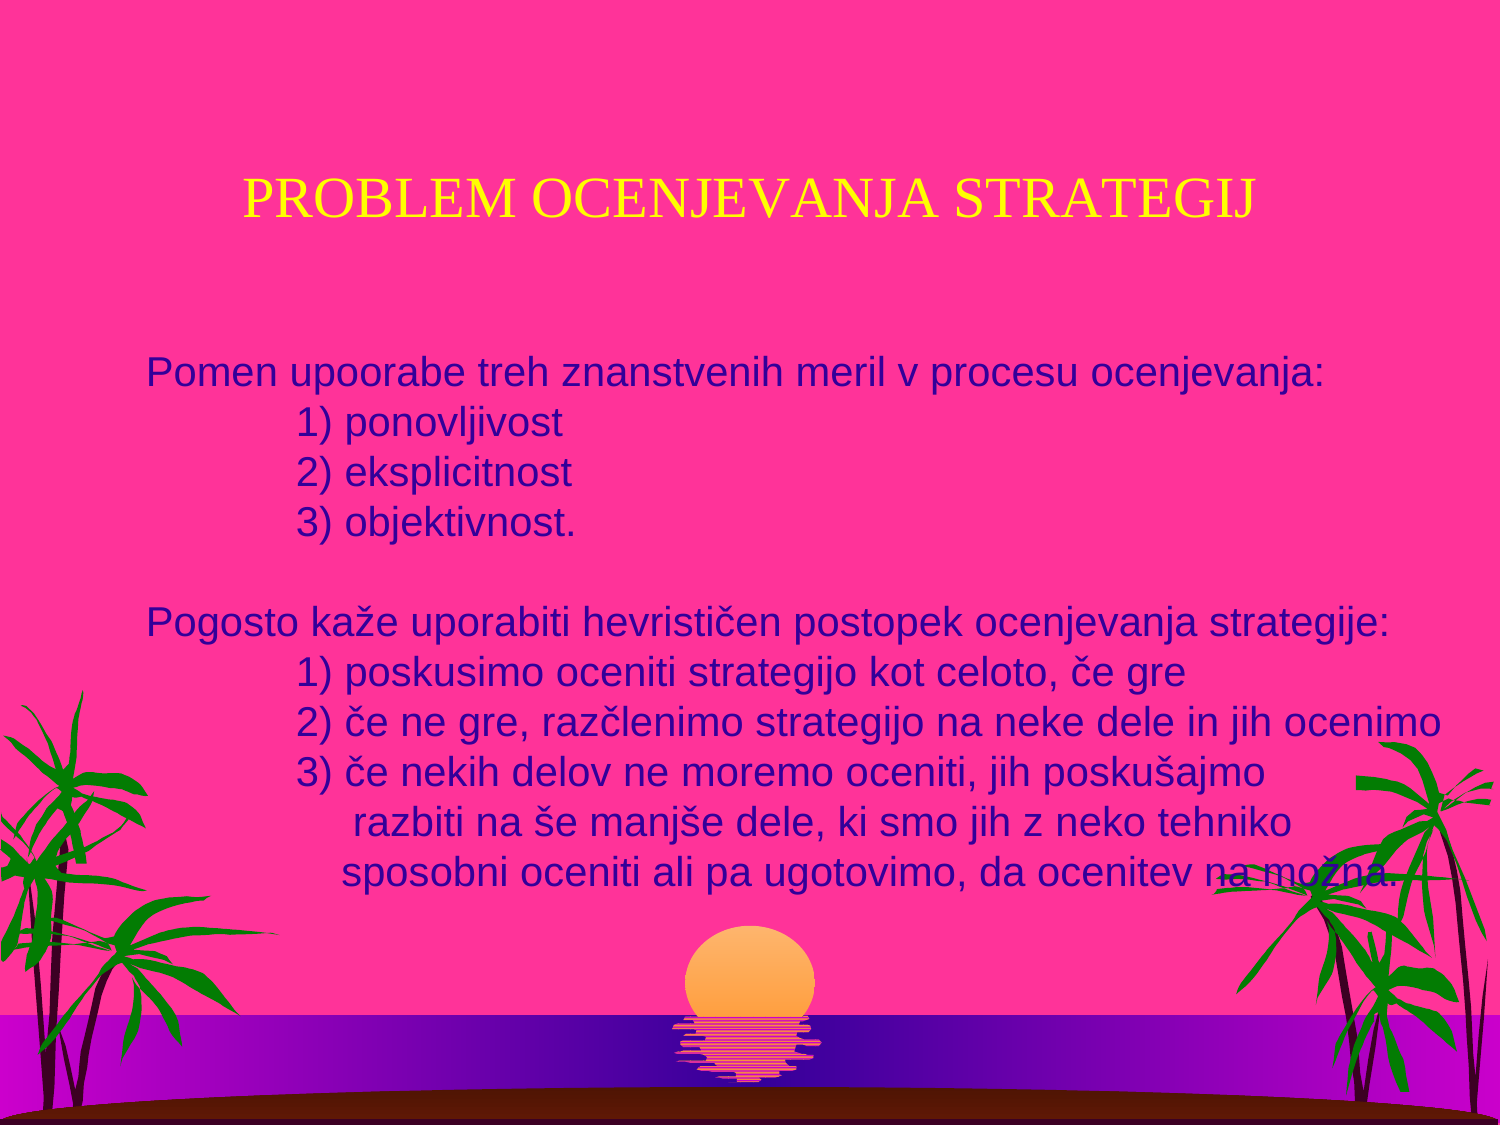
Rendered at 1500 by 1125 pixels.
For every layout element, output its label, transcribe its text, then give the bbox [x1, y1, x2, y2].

picture [672, 1015, 822, 1083]
text_box Pomen upoorabe treh znanstvenih meril v procesu ocenjevanja: 1) ponovljivost 2) eksplicitnost 3) objektivnost. Pogosto kaže uporabiti hevrističen postopek ocenjevanja strategije: 1) poskusimo oceniti strategijo kot celoto, če gre 2) če ne gre, razčlenimo strategijo na neke dele in jih ocenimo 3) če nekih delov ne moremo oceniti, jih poskušajmo razbiti na še manjše dele, ki smo jih z neko tehniko sposobni oceniti ali pa ugotovimo, da ocenitev na možna. [131, 337, 1458, 903]
text_box PROBLEM OCENJEVANJA STRATEGIJ [112, 99, 1388, 288]
